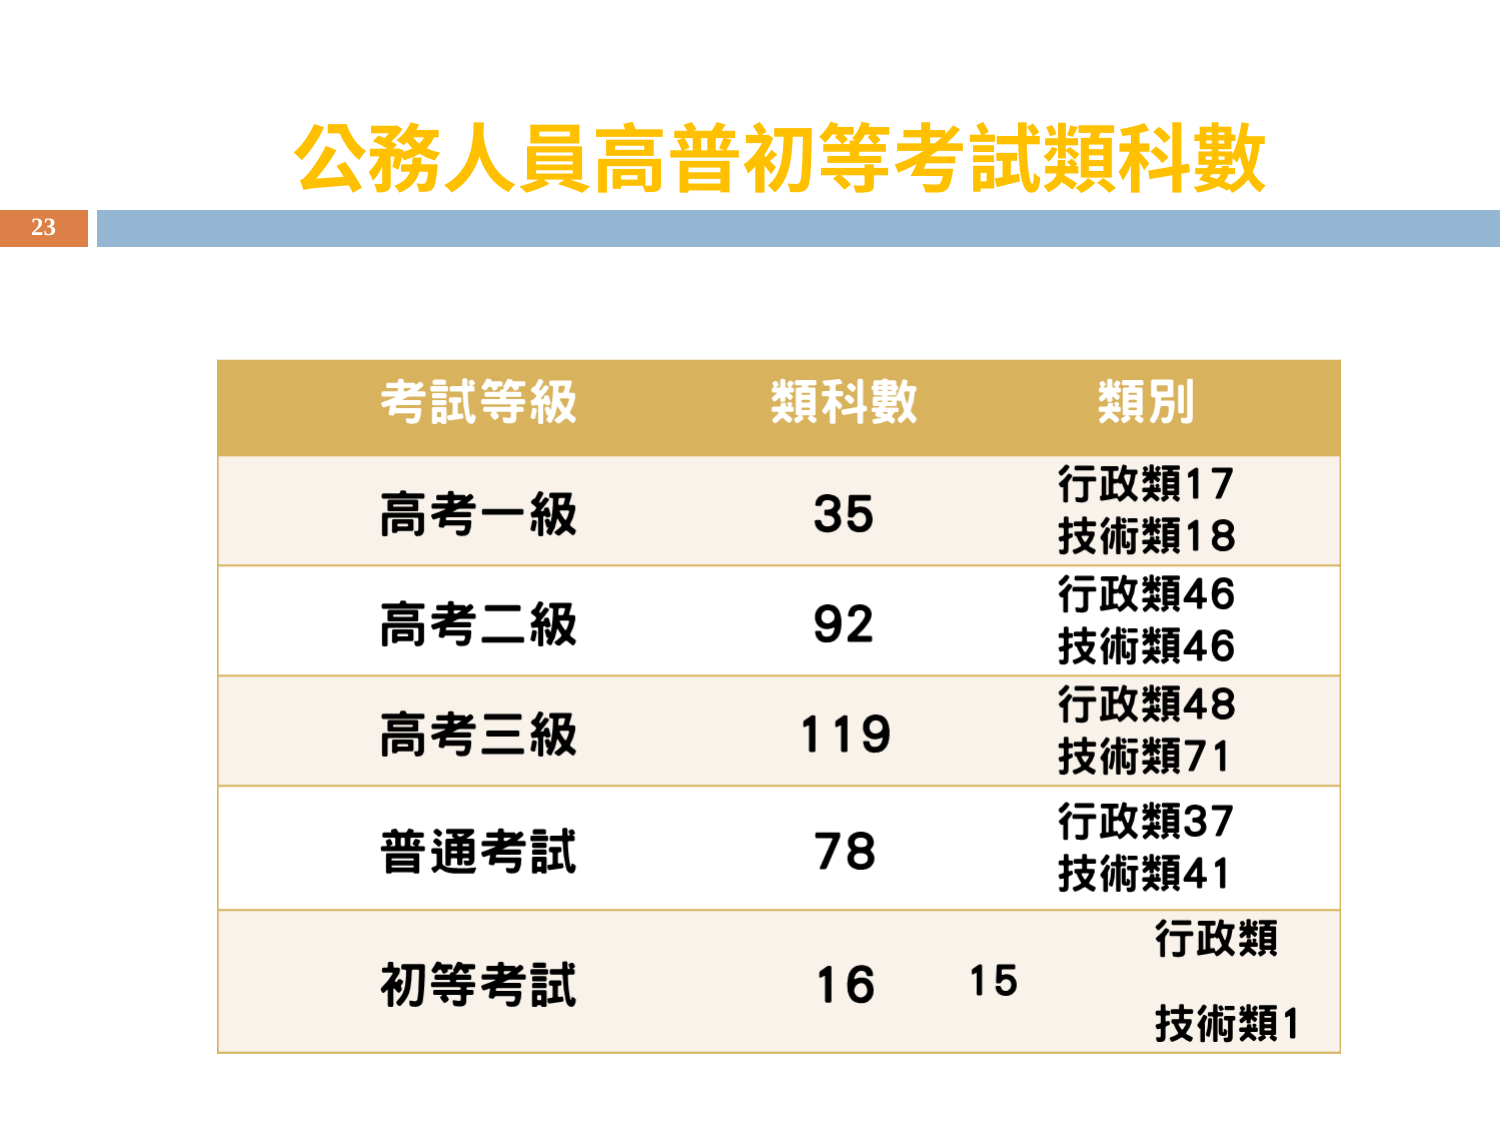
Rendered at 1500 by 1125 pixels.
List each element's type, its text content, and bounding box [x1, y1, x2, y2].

text_box 22 [0, 208, 88, 249]
picture [217, 353, 1341, 1071]
title 公務人員高普初等考試類科數 [277, 68, 1329, 244]
